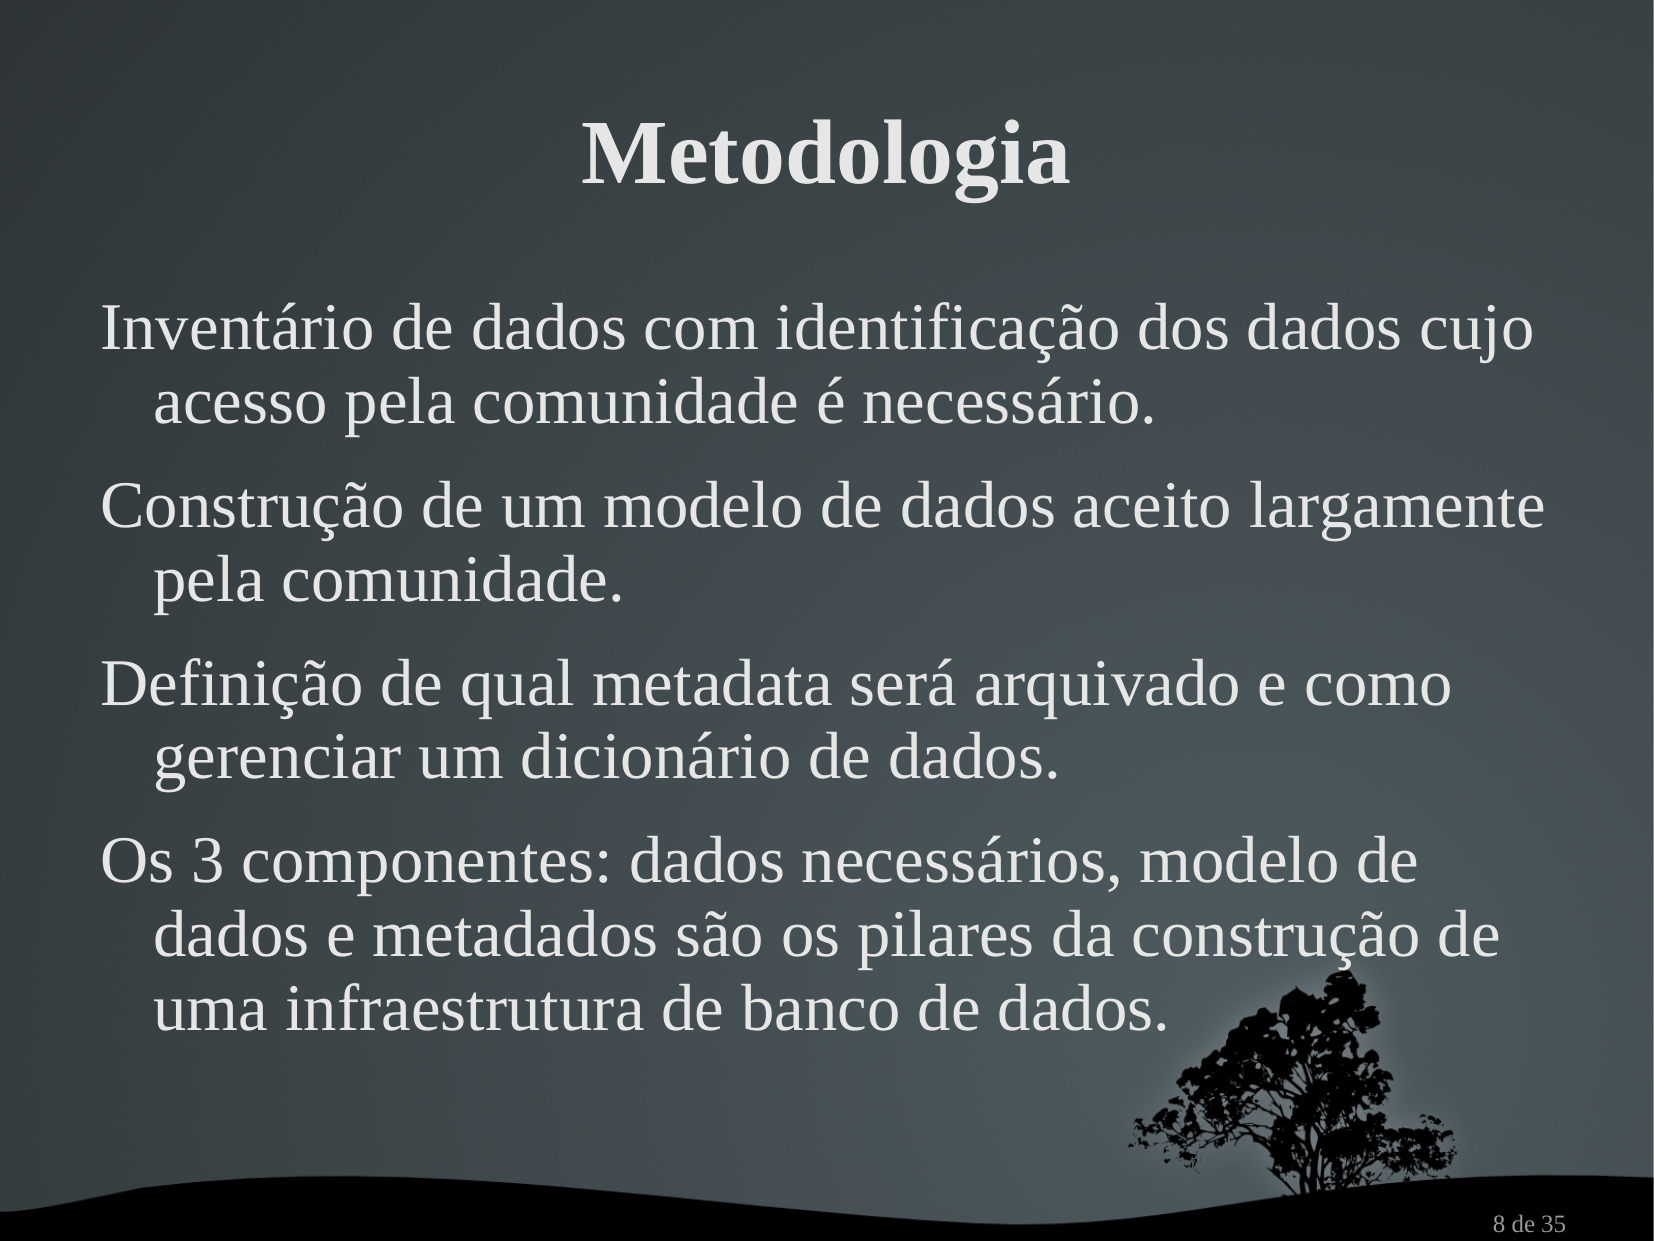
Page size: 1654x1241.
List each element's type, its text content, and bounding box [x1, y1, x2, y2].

list Inventário de dados com identificação dos dados cujo acesso pela comunidade é necessário. Construção de um modelo de dados aceito largamente pela comunidade. Definição de qual metadata será arquivado e como gerenciar um dicionário de dados. Os 3 componentes: dados necessários, modelo de dados e metadados são os pilares da construção de uma infraestrutura de banco de dados. [82, 290, 1571, 1106]
picture [0, 0, 1654, 1241]
title Metodologia [82, 56, 1571, 250]
